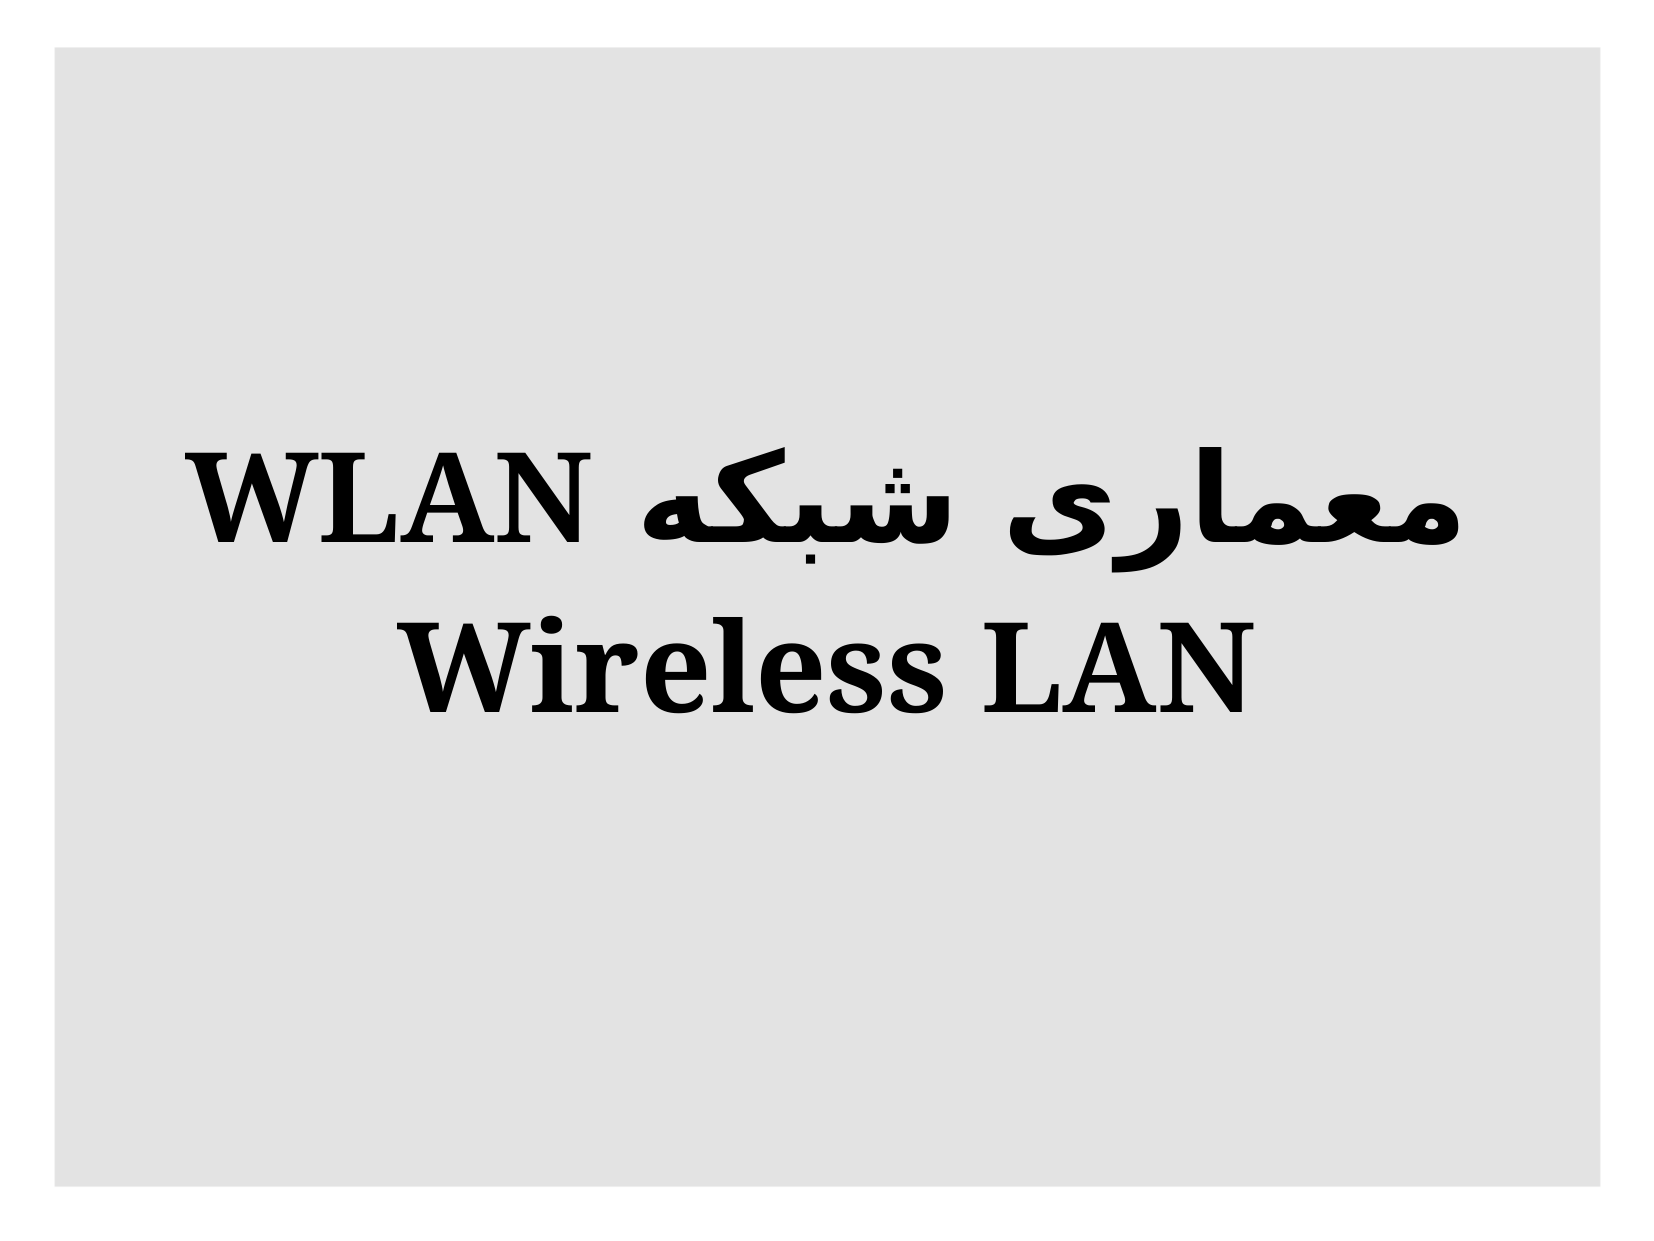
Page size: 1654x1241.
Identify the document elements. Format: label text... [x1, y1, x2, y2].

picture [0, 0, 1654, 1241]
subtitle معماری شبکه WLAN Wireless LAN [82, 49, 1571, 1109]
